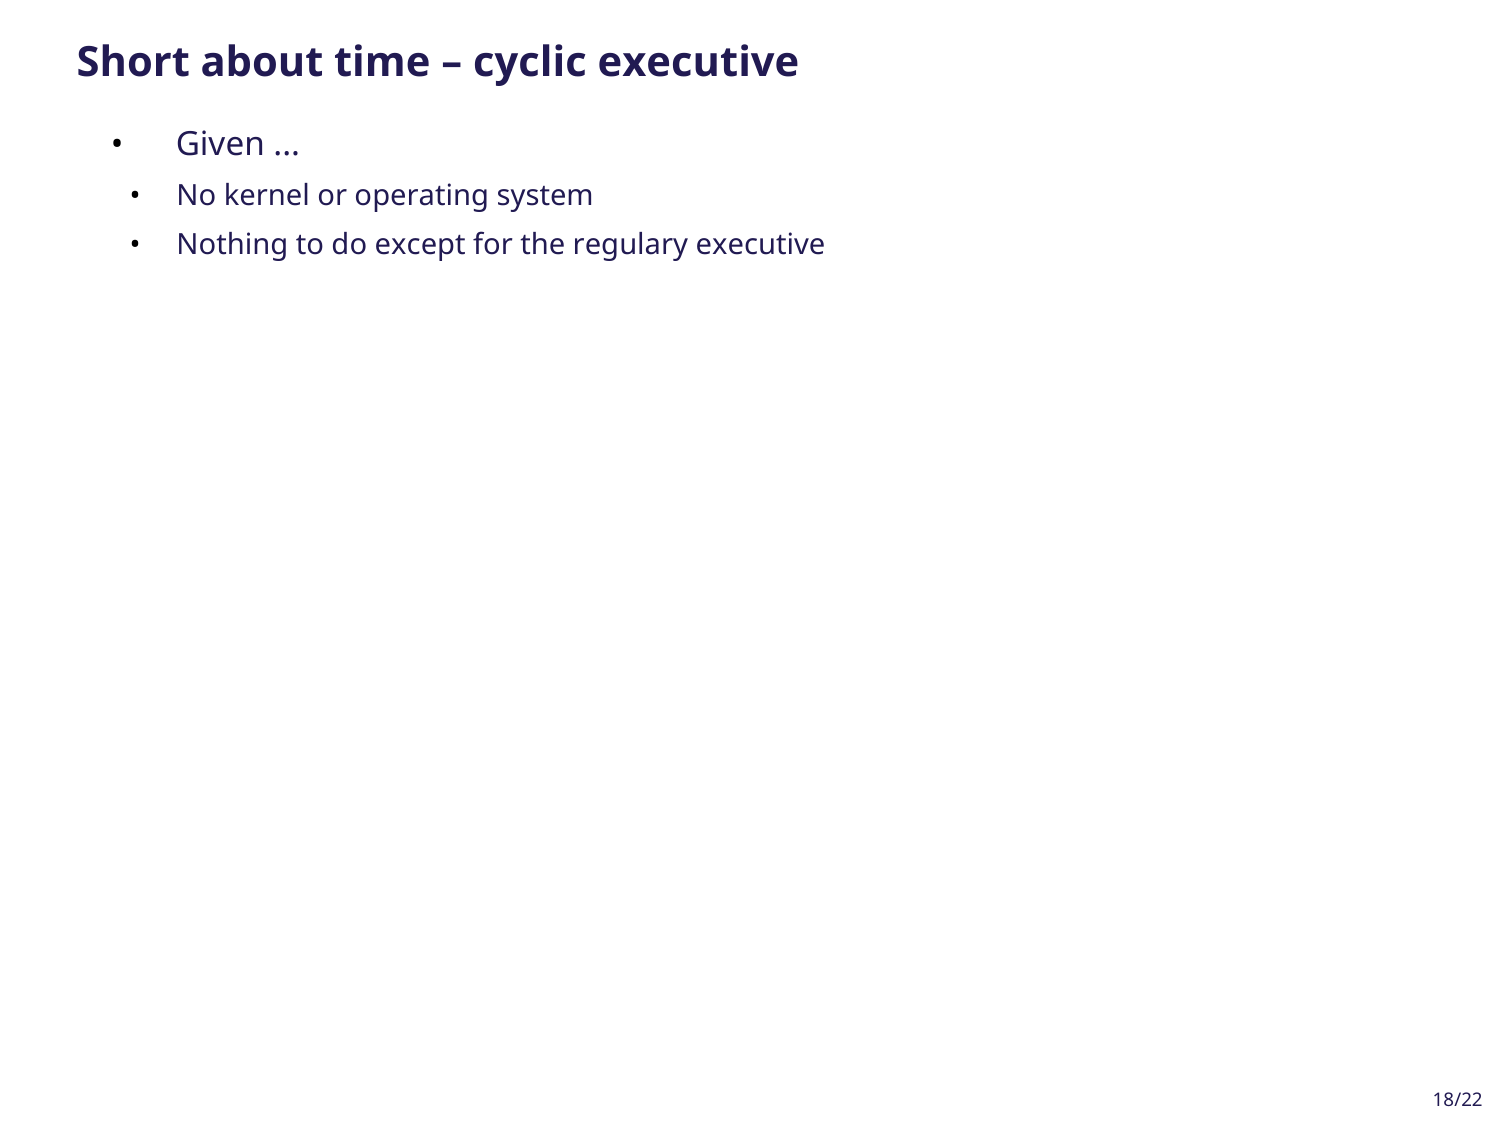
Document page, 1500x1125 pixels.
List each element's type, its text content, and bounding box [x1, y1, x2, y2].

list Given ... No kernel or operating system Nothing to do except for the regulary executive [48, 120, 1471, 1066]
title Short about time – cyclic executive [61, 28, 1441, 92]
